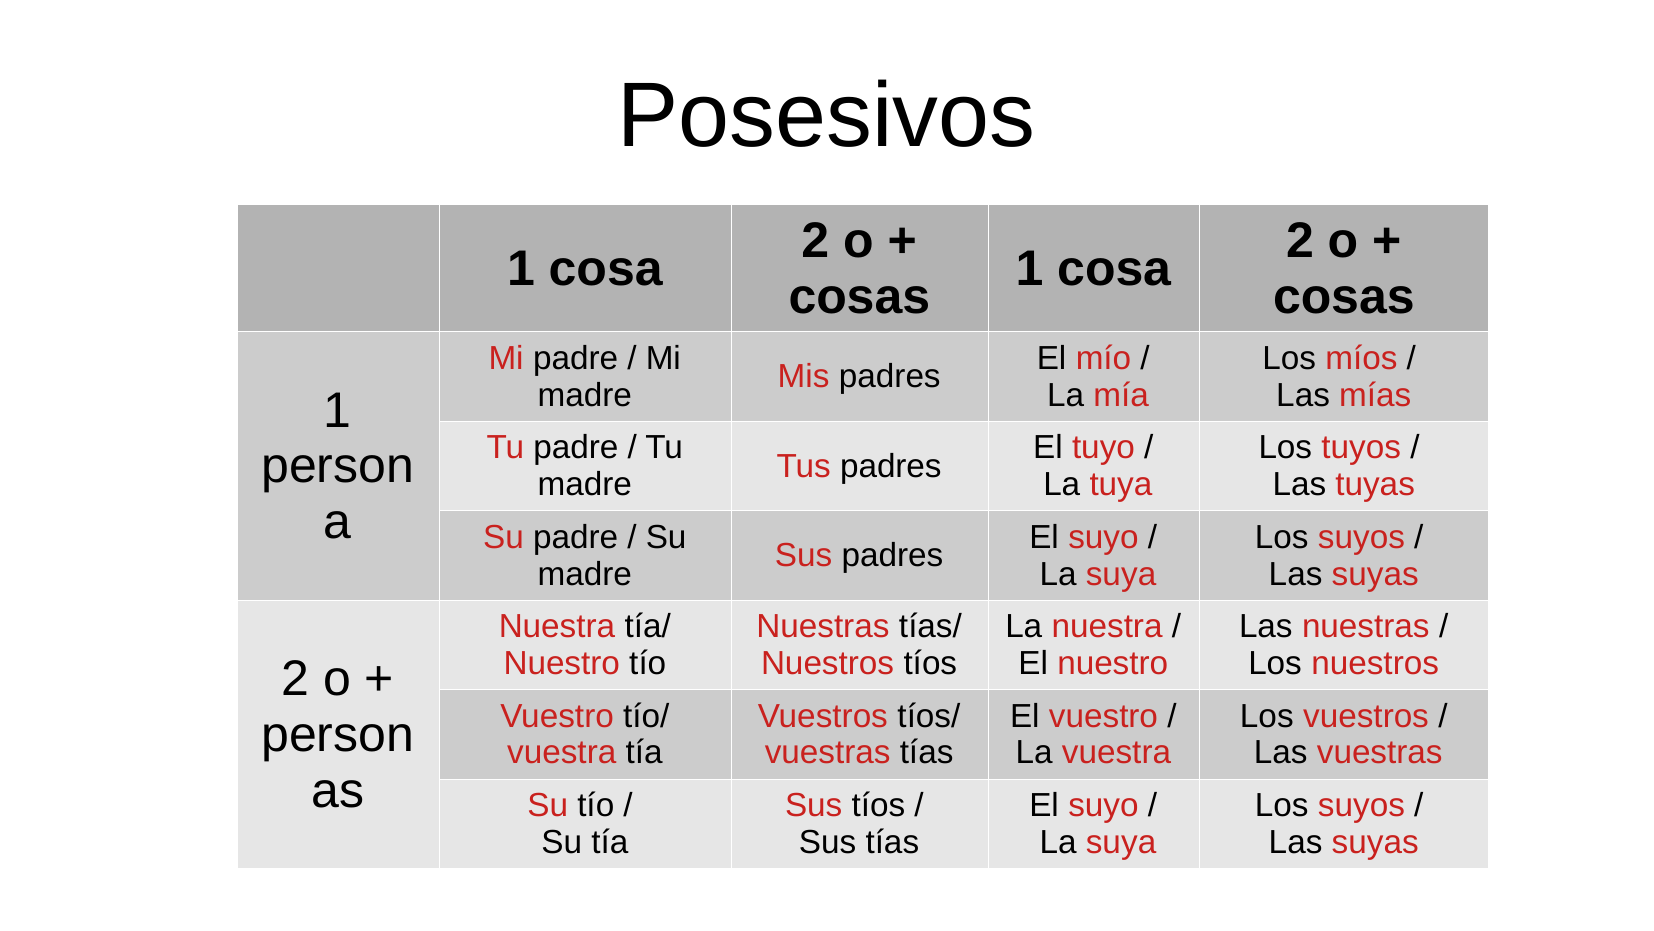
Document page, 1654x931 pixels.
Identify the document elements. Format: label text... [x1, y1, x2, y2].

table_cell El tuyo / La tuya [989, 422, 1199, 510]
table_cell La nuestra / El nuestro [989, 601, 1199, 689]
table_header [238, 205, 439, 331]
table_cell Su padre / Su madre [440, 511, 731, 600]
table_cell Los vuestros / Las vuestras [1200, 690, 1488, 779]
table_cell Nuestras tías/ Nuestros tíos [732, 601, 988, 689]
table_cell Los suyos / Las suyas [1200, 780, 1488, 868]
table_cell Las nuestras / Los nuestros [1200, 601, 1488, 689]
table_cell Sus tíos / Sus tías [732, 780, 988, 868]
table_cell Sus padres [732, 511, 988, 600]
table_cell Tu padre / Tu madre [440, 422, 731, 510]
title Posesivos [82, 37, 1571, 193]
table_cell Su tío / Su tía [440, 780, 731, 868]
table_cell Vuestro tío/ vuestra tía [440, 690, 731, 779]
table_cell El vuestro / La vuestra [989, 690, 1199, 779]
table_cell Mis padres [732, 332, 988, 421]
table_cell Los tuyos / Las tuyas [1200, 422, 1488, 510]
table_cell El suyo / La suya [989, 511, 1199, 600]
table_header 2 o + cosas [732, 205, 988, 331]
table_cell El suyo / La suya [989, 780, 1199, 868]
table_header 2 o + cosas [1200, 205, 1488, 331]
table_cell El mío / La mía [989, 332, 1199, 421]
table_cell Vuestros tíos/ vuestras tías [732, 690, 988, 779]
table_cell Mi padre / Mi madre [440, 332, 731, 421]
table_cell Tus padres [732, 422, 988, 510]
table_cell 1 persona [238, 332, 439, 600]
table_cell Los míos / Las mías [1200, 332, 1488, 421]
table_header 1 cosa [989, 205, 1199, 331]
table_cell Nuestra tía/ Nuestro tío [440, 601, 731, 689]
table_cell Los suyos / Las suyas [1200, 511, 1488, 600]
table_cell 2 o + personas [238, 601, 439, 868]
table_header 1 cosa [440, 205, 731, 331]
